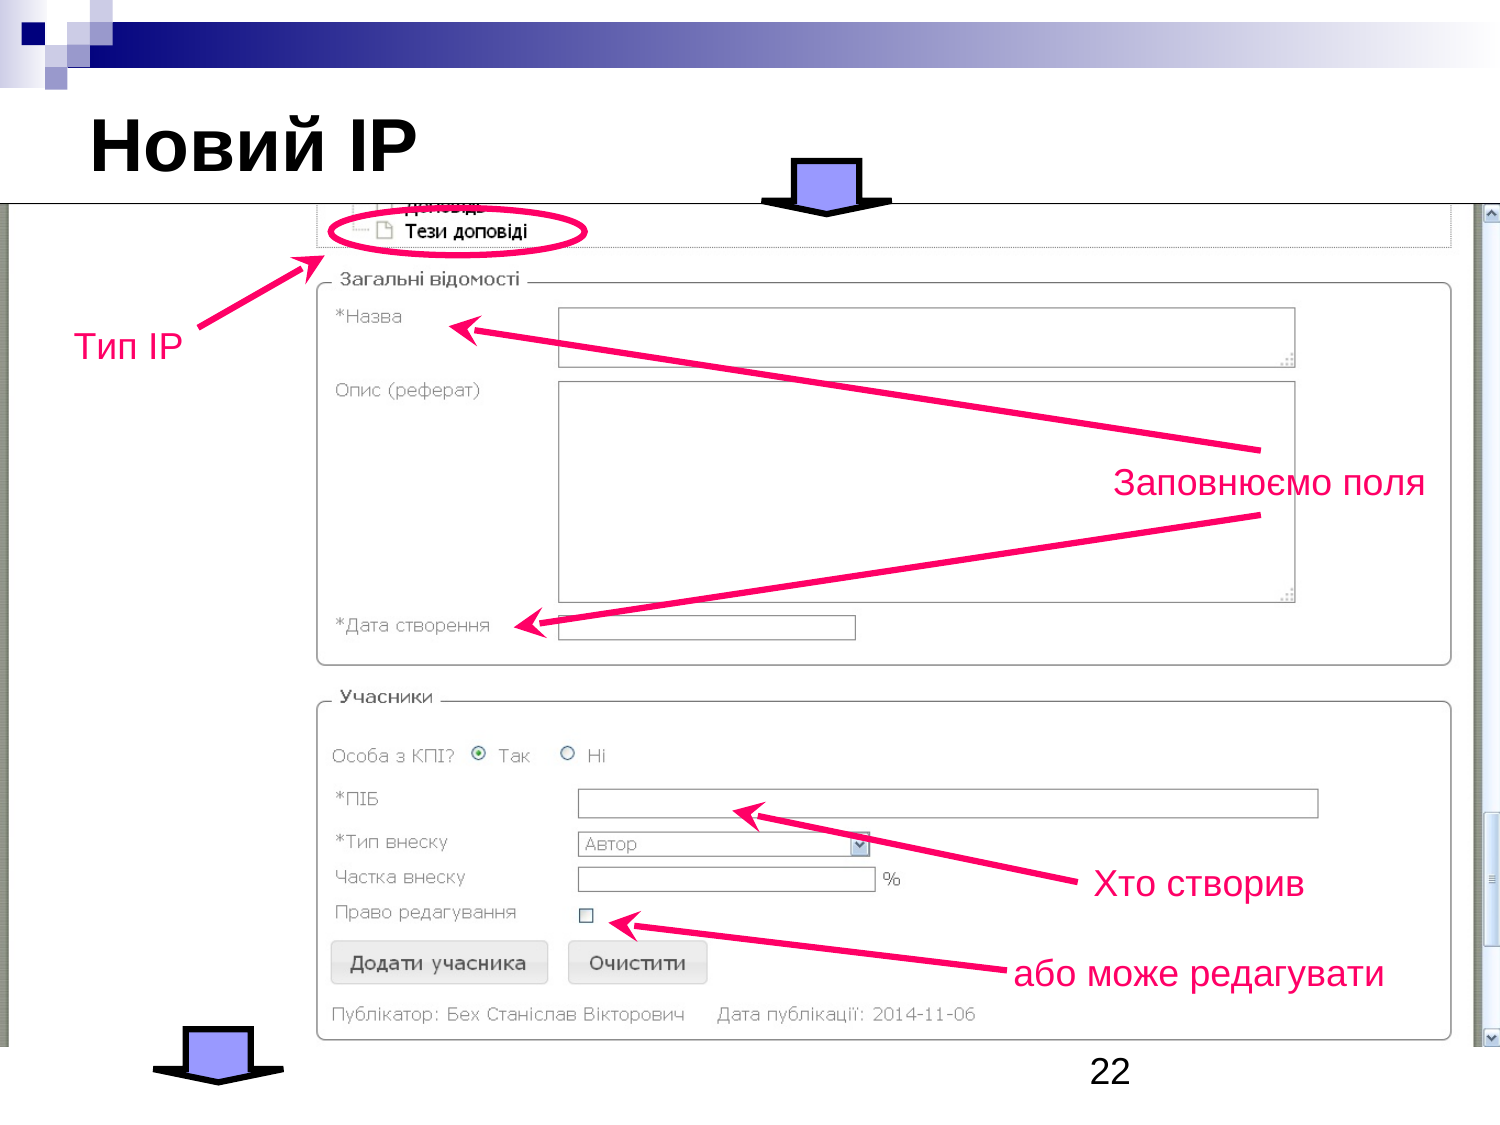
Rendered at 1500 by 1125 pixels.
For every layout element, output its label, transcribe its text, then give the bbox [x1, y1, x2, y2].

text_box Хто створив або може редагувати [998, 851, 1401, 1003]
picture [0, 203, 1500, 1047]
text_box [761, 160, 892, 215]
text_box [153, 1029, 284, 1083]
text_box Заповнюємо поля [1098, 450, 1442, 511]
text_box [330, 207, 585, 256]
text_box Тип ІР [58, 314, 199, 375]
title Новий ІР [75, 74, 1426, 203]
